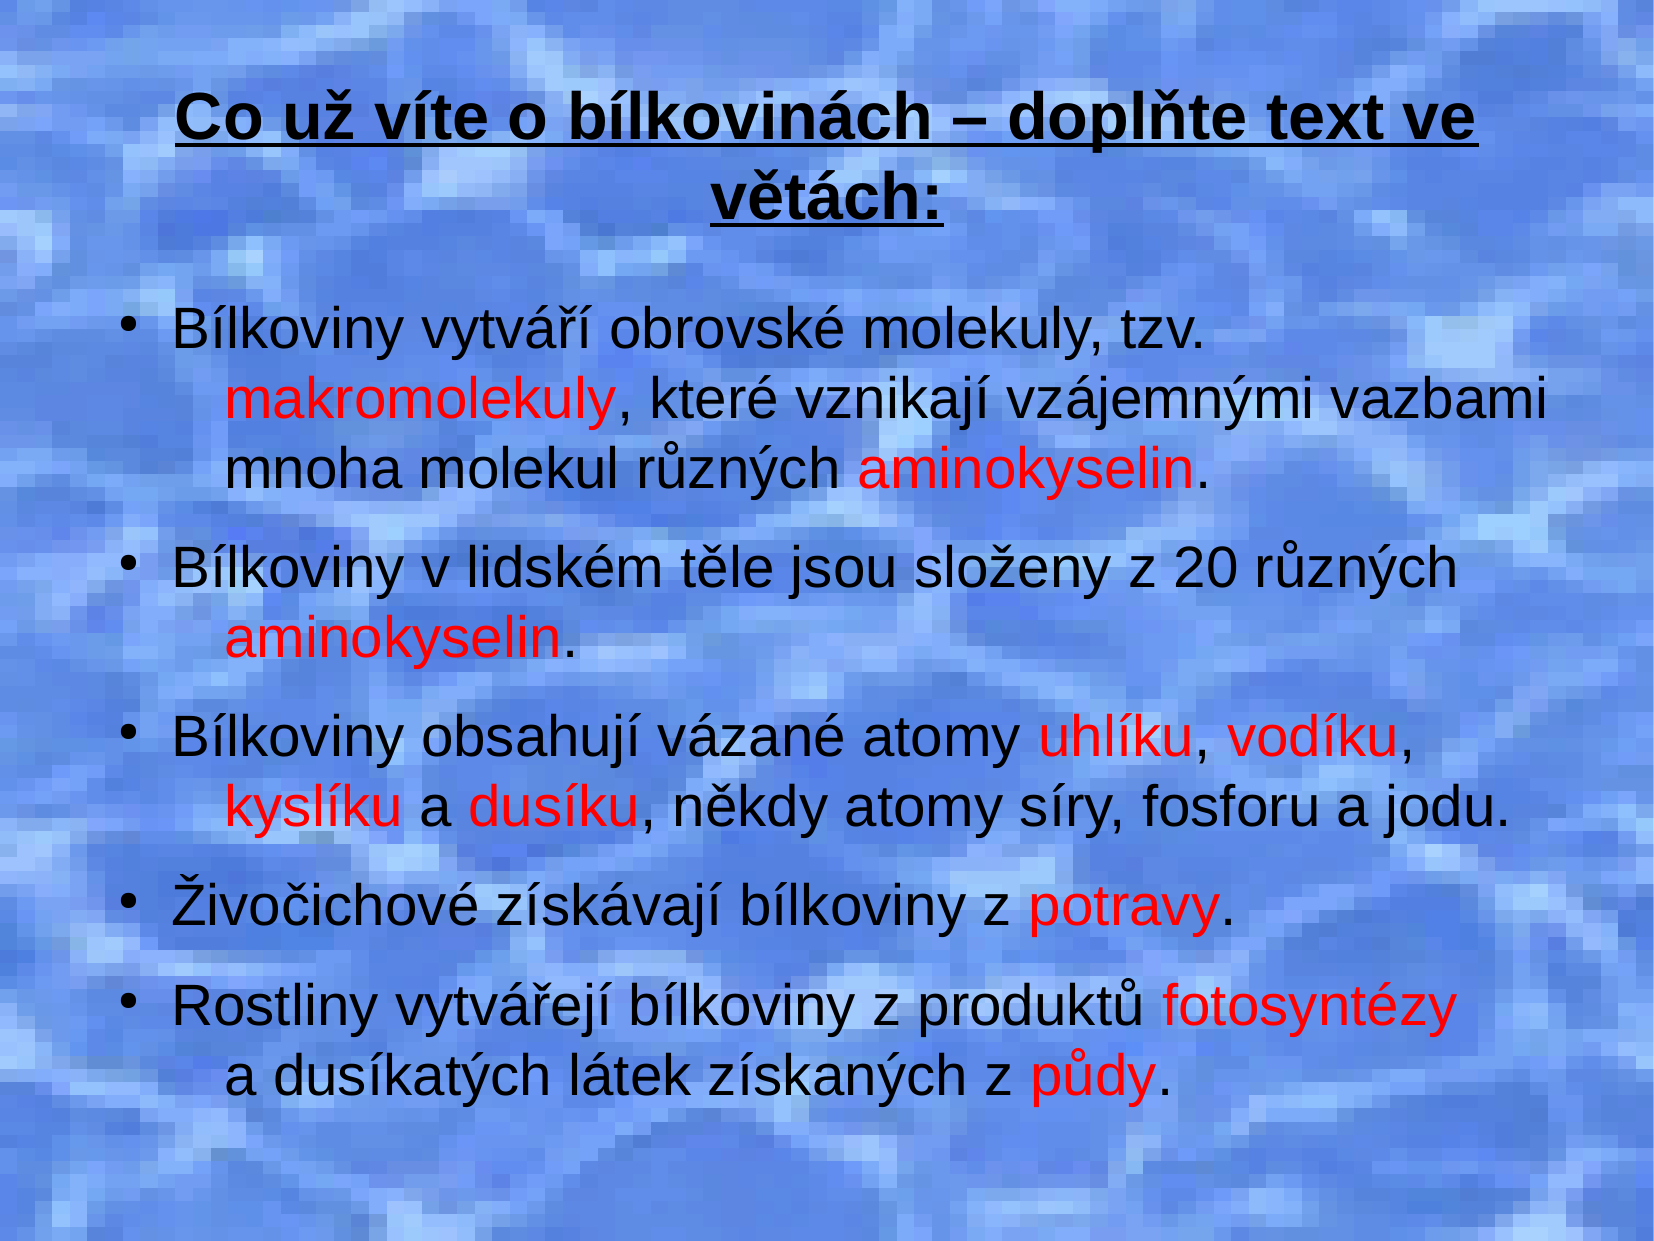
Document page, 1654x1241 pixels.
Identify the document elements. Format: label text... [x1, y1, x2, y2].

title Co už víte o bílkovinách – doplňte text ve větách: [82, 49, 1571, 257]
list Bílkoviny vytváří obrovské molekuly, tzv. makromolekuly, které vznikají vzájemnými vazbami mnoha molekul různých aminokyselin. Bílkoviny v lidském těle jsou složeny z 20 různých aminokyselin. Bílkoviny obsahují vázané atomy uhlíku, vodíku, kyslíku a dusíku, někdy atomy síry, fosforu a jodu. Živočichové získávají bílkoviny z potravy. Rostliny vytvářejí bílkoviny z produktů fotosyntézy a dusíkatých látek získaných z půdy. [82, 290, 1571, 1109]
